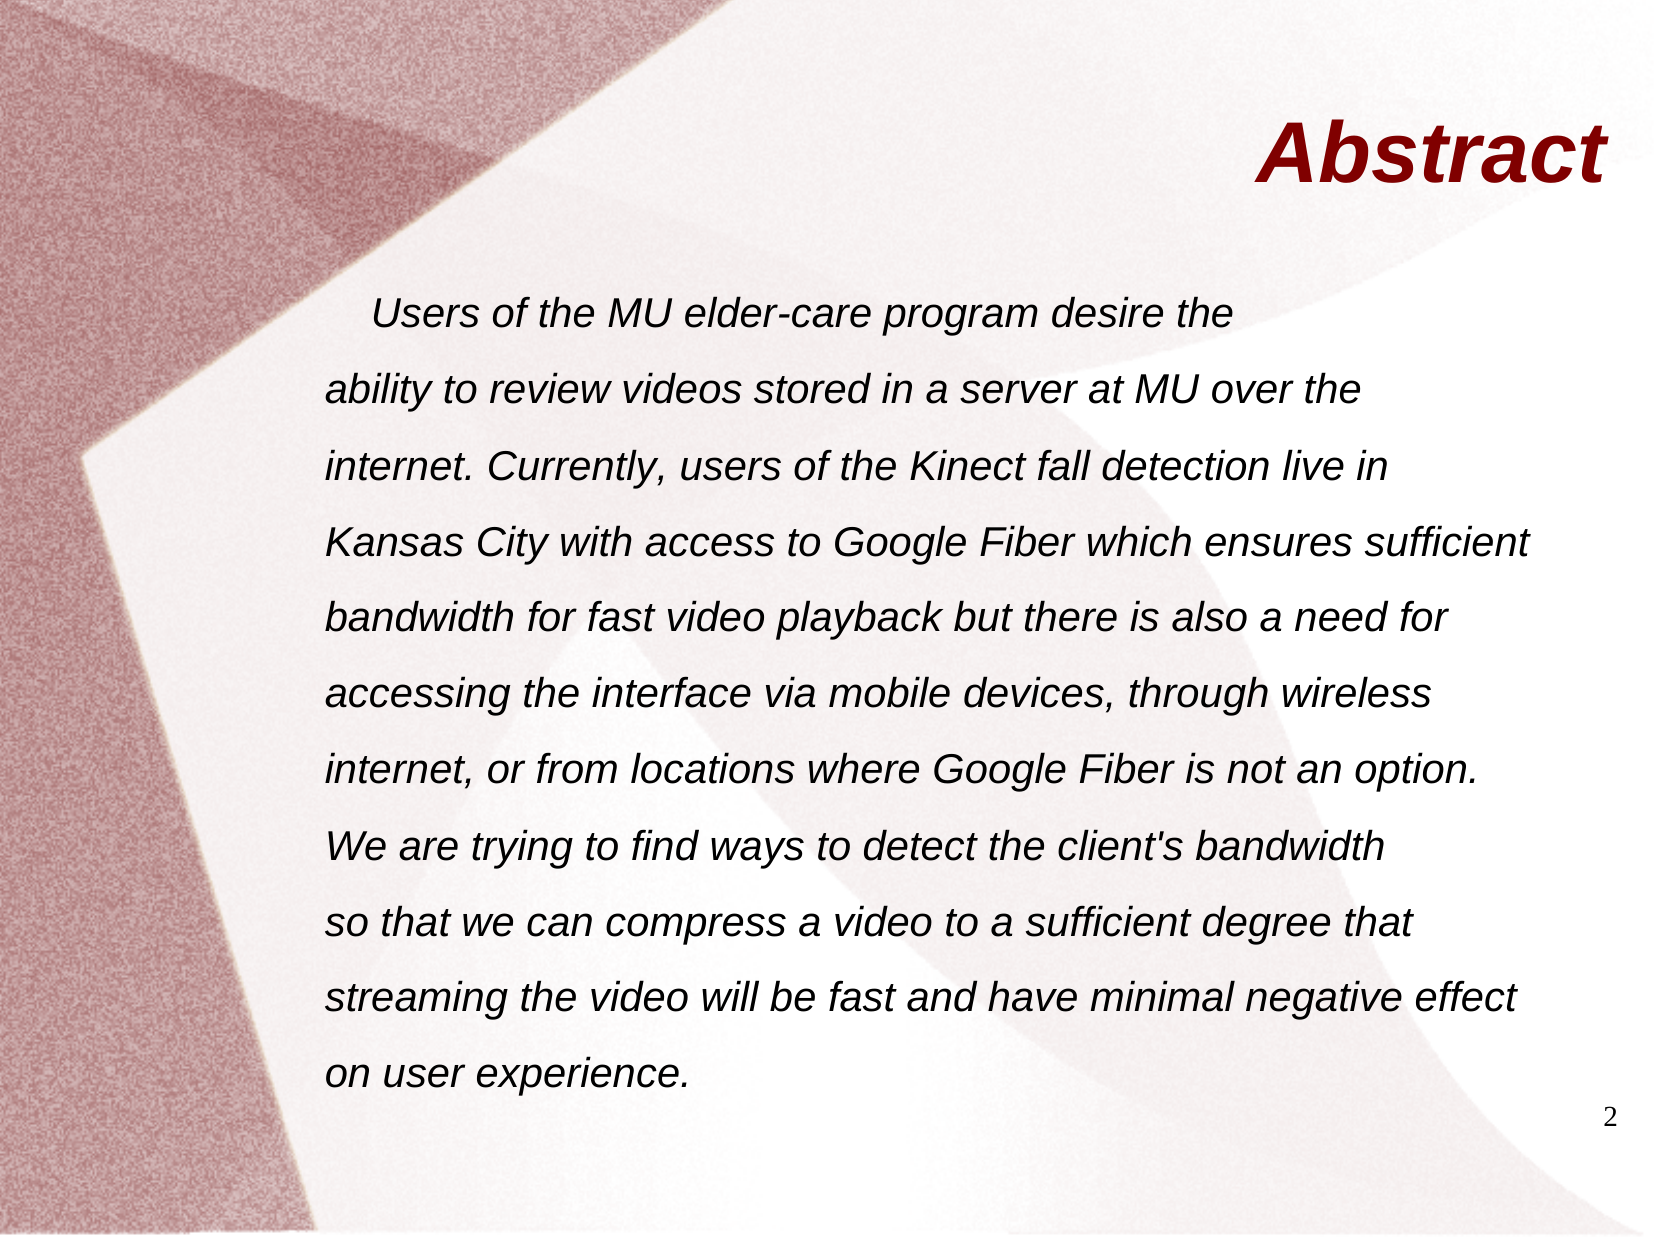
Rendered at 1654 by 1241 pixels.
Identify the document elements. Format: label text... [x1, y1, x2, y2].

title Abstract [596, 49, 1607, 257]
list Users of the MU elder-care program desire the ability to review videos stored in a server at MU over the internet. Currently, users of the Kinect fall detection live in Kansas City with access to Google Fiber which ensures sufficient bandwidth for fast video playback but there is also a need for accessing the interface via mobile devices, through wireless internet, or from locations where Google Fiber is not an option. We are trying to find ways to detect the client's bandwidth so that we can compress a video to a sufficient degree that streaming the video will be fast and have minimal negative effect on user experience. [324, 290, 1601, 1113]
picture [0, 0, 1654, 1241]
